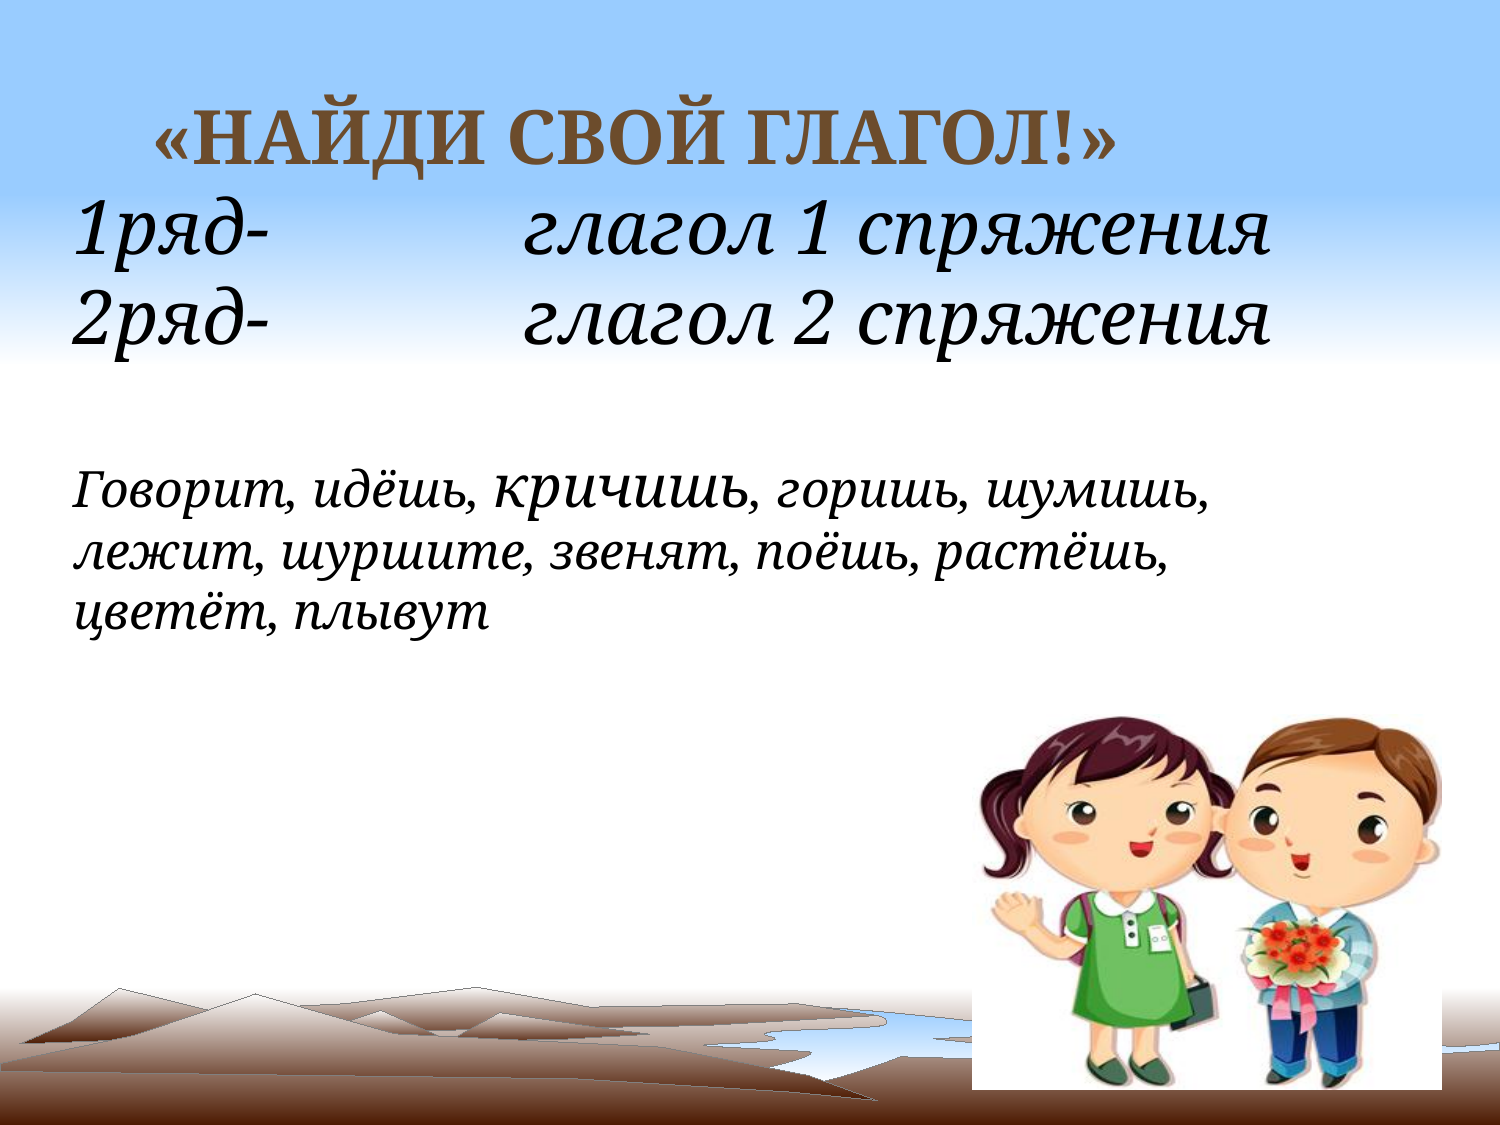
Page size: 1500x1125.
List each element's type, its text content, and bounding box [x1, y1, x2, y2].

picture [972, 714, 1442, 1090]
text_box «НАЙДИ СВОЙ ГЛАГОЛ!» 1ряд- глагол 1 спряжения 2ряд- глагол 2 спряжения Говорит, идёшь, кричишь, горишь, шумишь, лежит, шуршите, звенят, поёшь, растёшь, цветёт, плывут [58, 82, 1407, 737]
